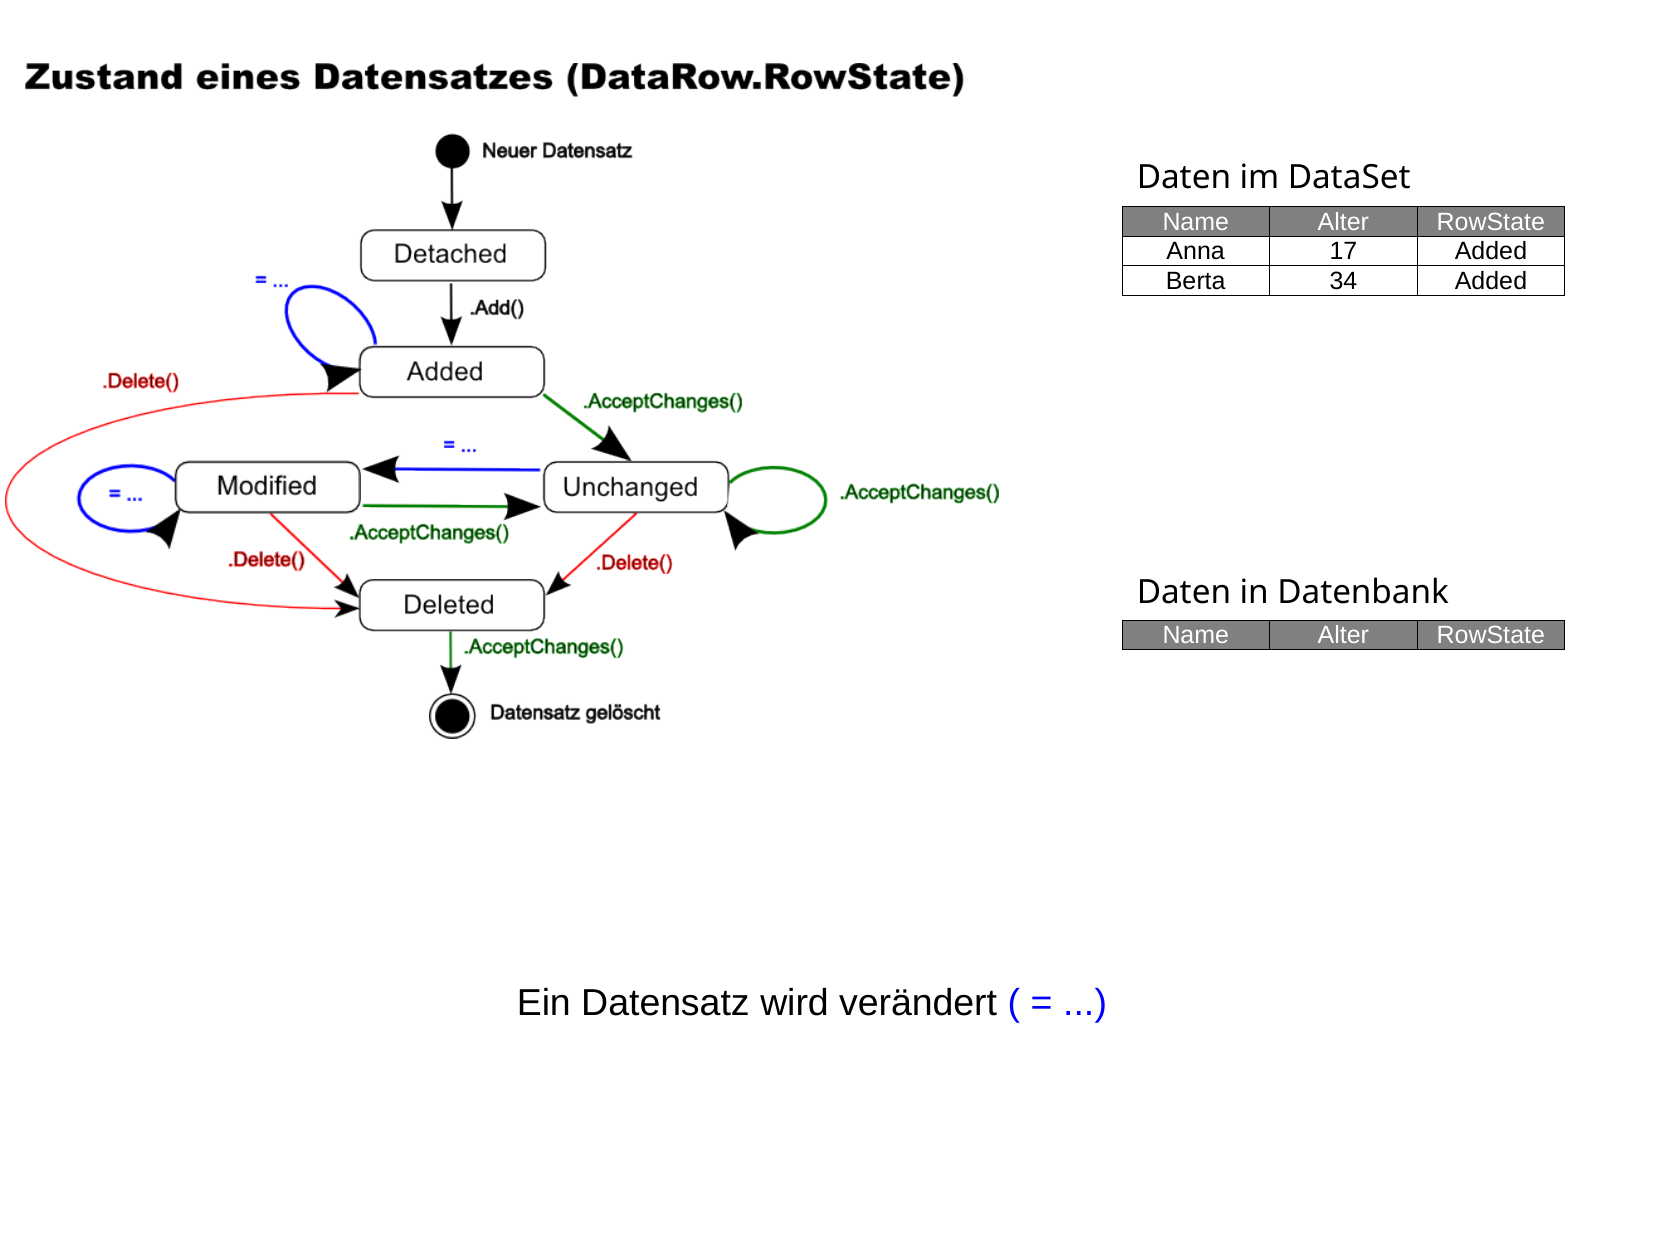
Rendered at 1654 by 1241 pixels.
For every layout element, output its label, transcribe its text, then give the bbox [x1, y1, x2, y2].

text_box Added [1417, 266, 1565, 296]
picture [5, 63, 999, 739]
text_box Name [1122, 206, 1269, 236]
text_box Daten in Datenbank [1122, 561, 1595, 623]
text_box Name [1122, 620, 1269, 650]
text_box Berta [1122, 266, 1269, 296]
text_box Anna [1122, 236, 1269, 266]
text_box RowState [1418, 620, 1565, 650]
text_box Daten im DataSet [1122, 145, 1536, 206]
text_box Alter [1269, 206, 1418, 236]
text_box Alter [1269, 620, 1418, 650]
text_box 34 [1269, 266, 1417, 296]
text_box Ein Datensatz wird verändert ( = ...) [59, 974, 1565, 1032]
text_box Added [1417, 236, 1565, 266]
text_box RowState [1418, 206, 1565, 236]
text_box 17 [1269, 236, 1417, 266]
